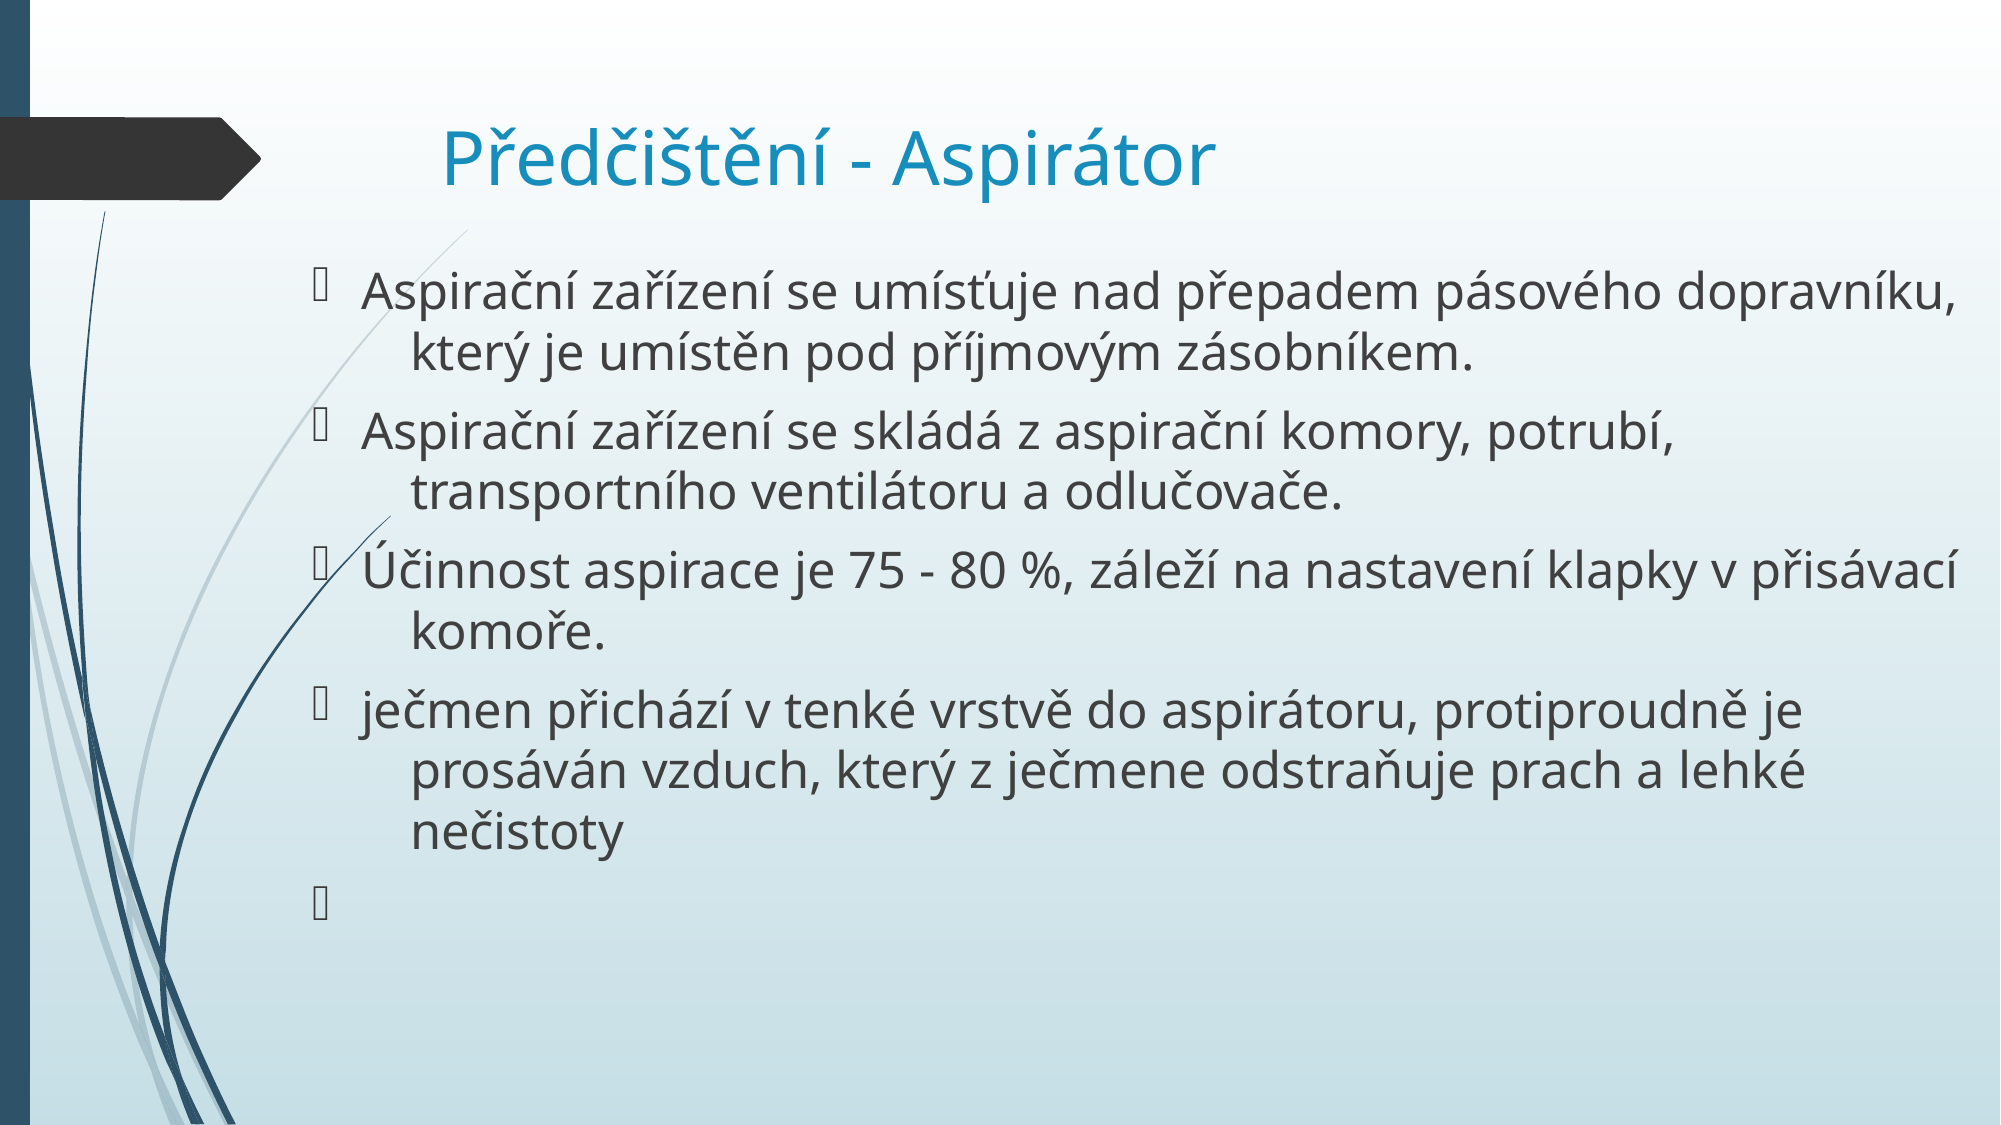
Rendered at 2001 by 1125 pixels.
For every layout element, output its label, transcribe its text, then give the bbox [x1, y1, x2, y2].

title Předčištění - Aspirátor [425, 102, 1888, 251]
list Aspirační zařízení se umísťuje nad přepadem pásového dopravníku, který je umístěn pod příjmovým zásobníkem. Aspirační zařízení se skládá z aspirační komory, potrubí, transportního ventilátoru a odlučovače. Účinnost aspirace je 75 - 80 %, záleží na nastavení klapky v přisávací komoře. ječmen přichází v tenké vrstvě do aspirátoru, protiproudně je prosáván vzduch, který z ječmene odstraňuje prach a lehké nečistoty [297, 251, 1982, 872]
